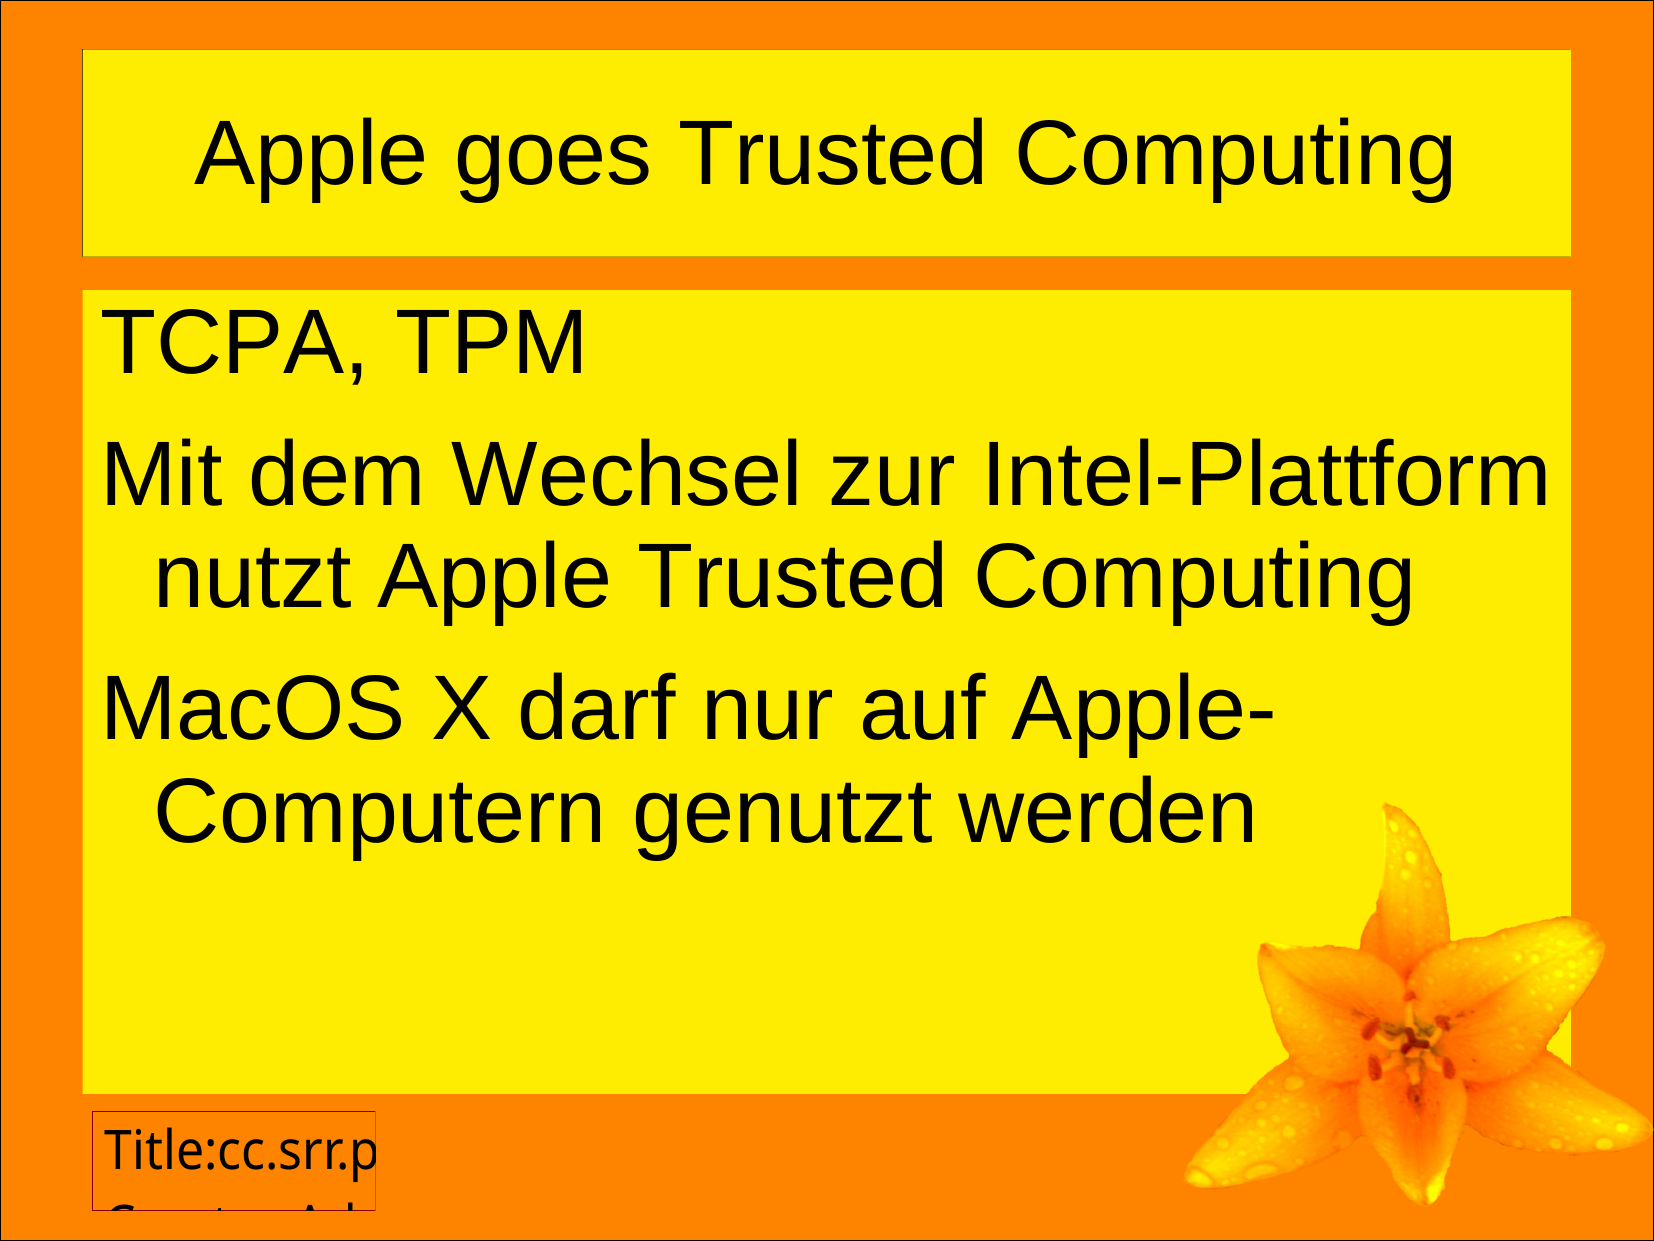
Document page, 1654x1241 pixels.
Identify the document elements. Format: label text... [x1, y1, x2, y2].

text_box [0, 0, 1654, 1241]
picture [88, 1108, 376, 1211]
title Apple goes Trusted Computing [82, 49, 1571, 257]
picture [1181, 767, 1654, 1241]
list TCPA, TPM Mit dem Wechsel zur Intel-Plattform nutzt Apple Trusted Computing MacOS X darf nur auf Apple-Computern genutzt werden [82, 290, 1571, 1094]
